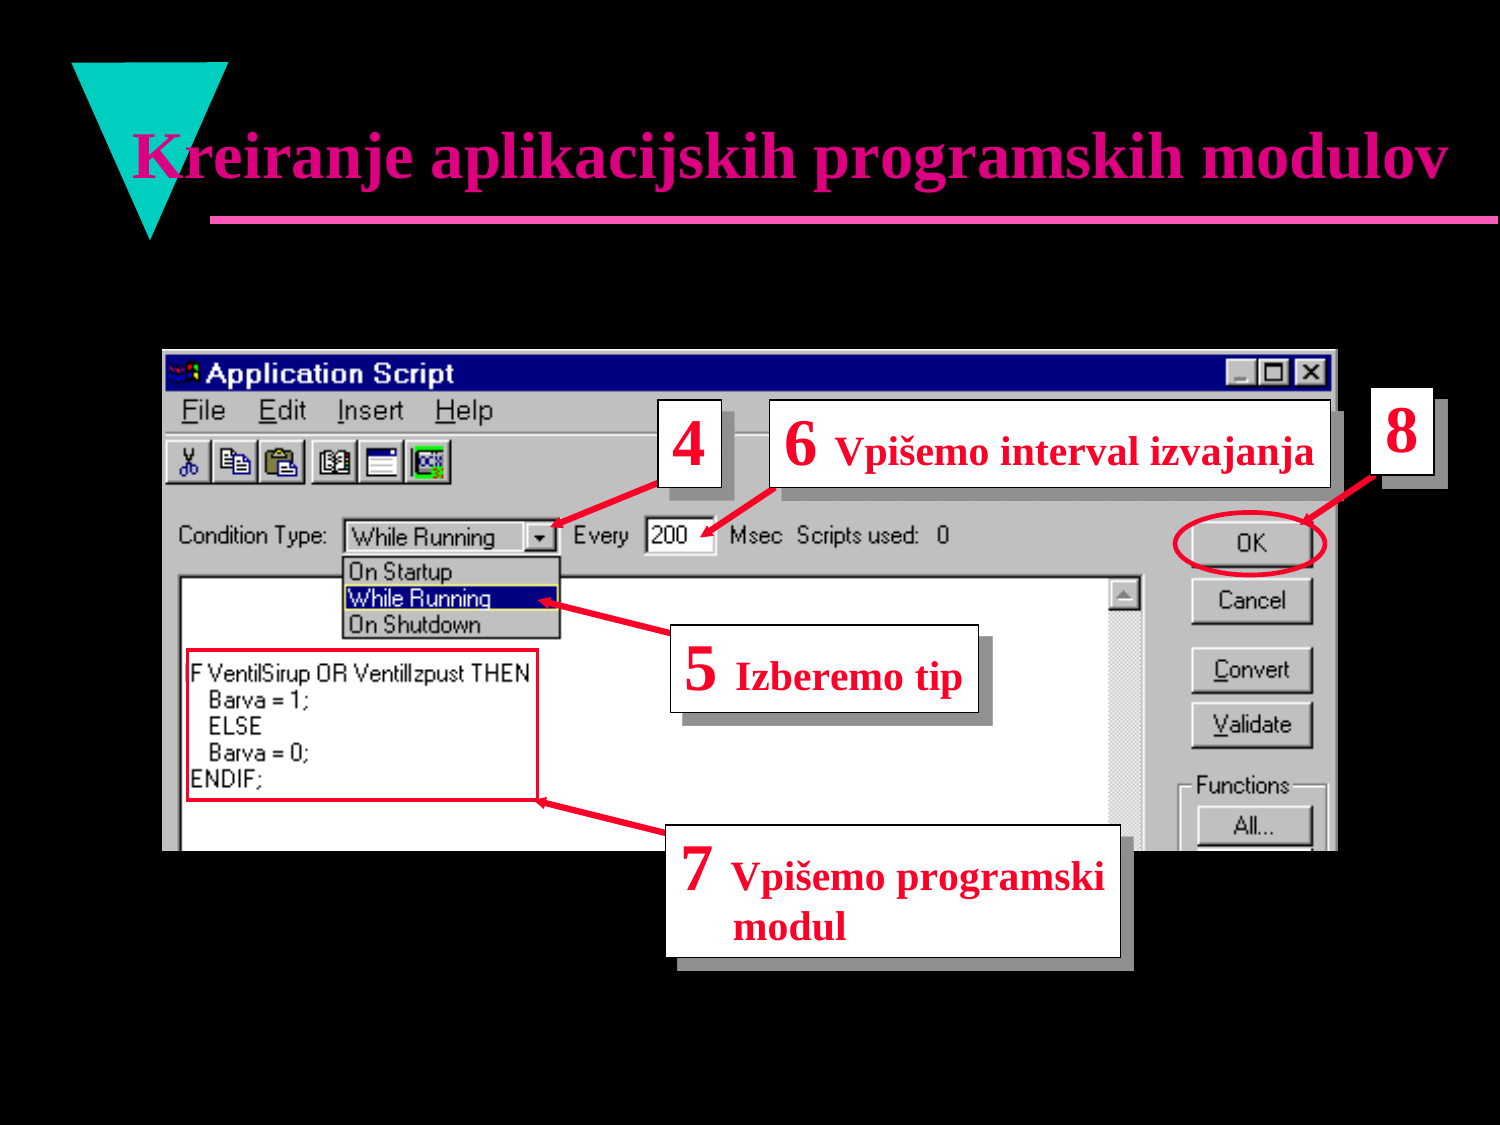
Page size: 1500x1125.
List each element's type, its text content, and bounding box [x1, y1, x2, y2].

text_box 7 Vpišemo programski modul [665, 824, 1121, 958]
title Kreiranje aplikacijskih programskih modulov [117, 63, 1500, 251]
text_box 5 Izberemo tip [670, 624, 979, 713]
chart [189, 652, 536, 798]
chart [162, 350, 1338, 851]
text_box 8 [1370, 387, 1434, 475]
chart [1178, 515, 1322, 572]
text_box 6 Vpišemo interval izvajanja [769, 399, 1331, 488]
text_box 4 [658, 399, 722, 488]
